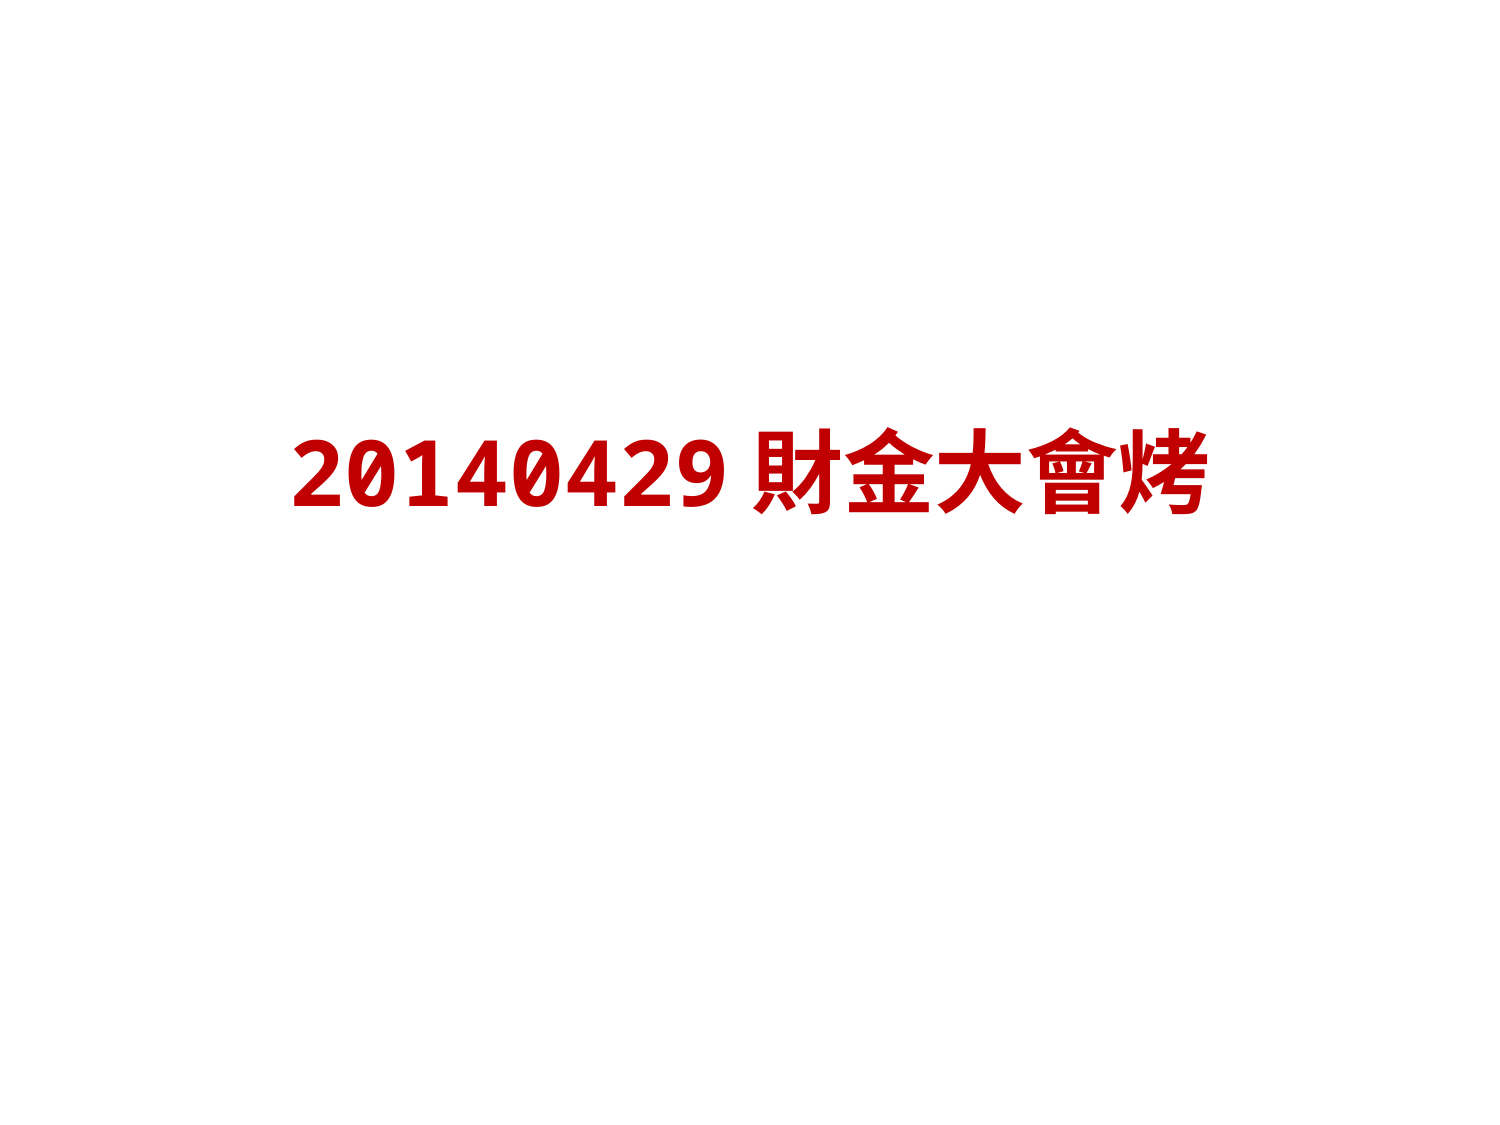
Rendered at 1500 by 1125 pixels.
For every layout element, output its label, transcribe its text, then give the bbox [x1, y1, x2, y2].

title 20140429財金大會烤 [112, 349, 1388, 591]
